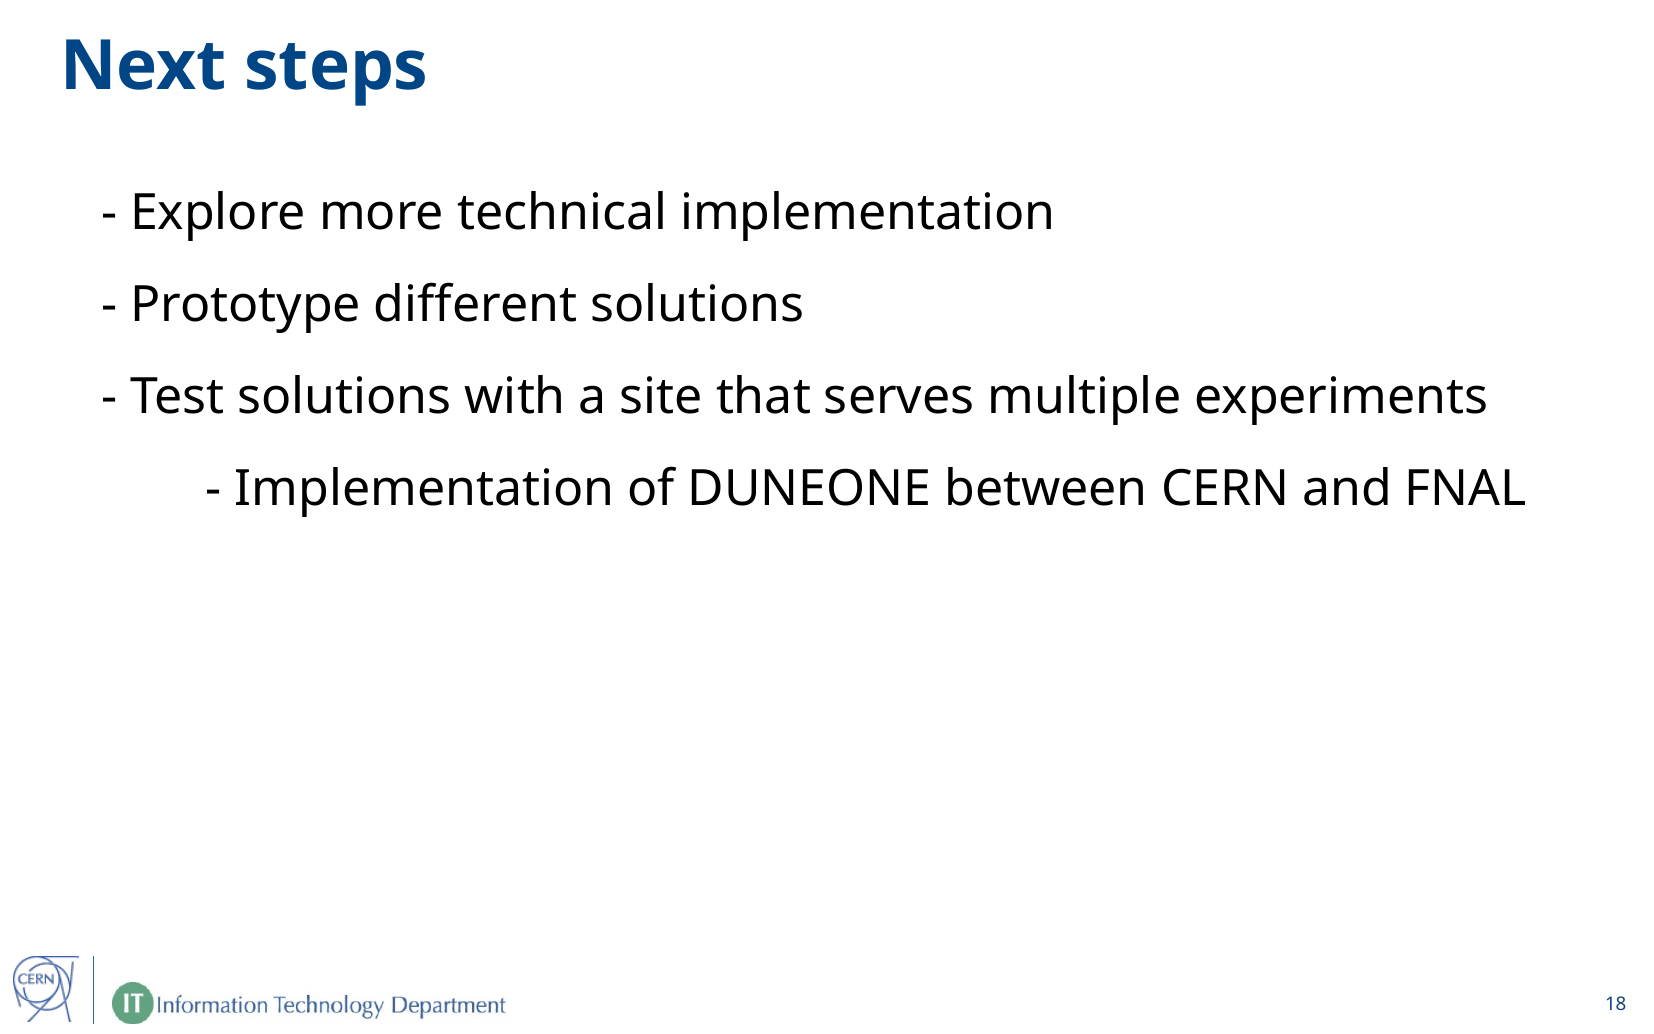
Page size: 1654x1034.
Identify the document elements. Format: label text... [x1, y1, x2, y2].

title Next steps [60, 0, 1528, 138]
picture [112, 982, 755, 1024]
picture [13, 956, 79, 1032]
text_box - Explore more technical implementation - Prototype different solutions - Test solutions with a site that serves multiple experiments - Implementation of DUNEONE between CERN and FNAL [86, 168, 1561, 979]
